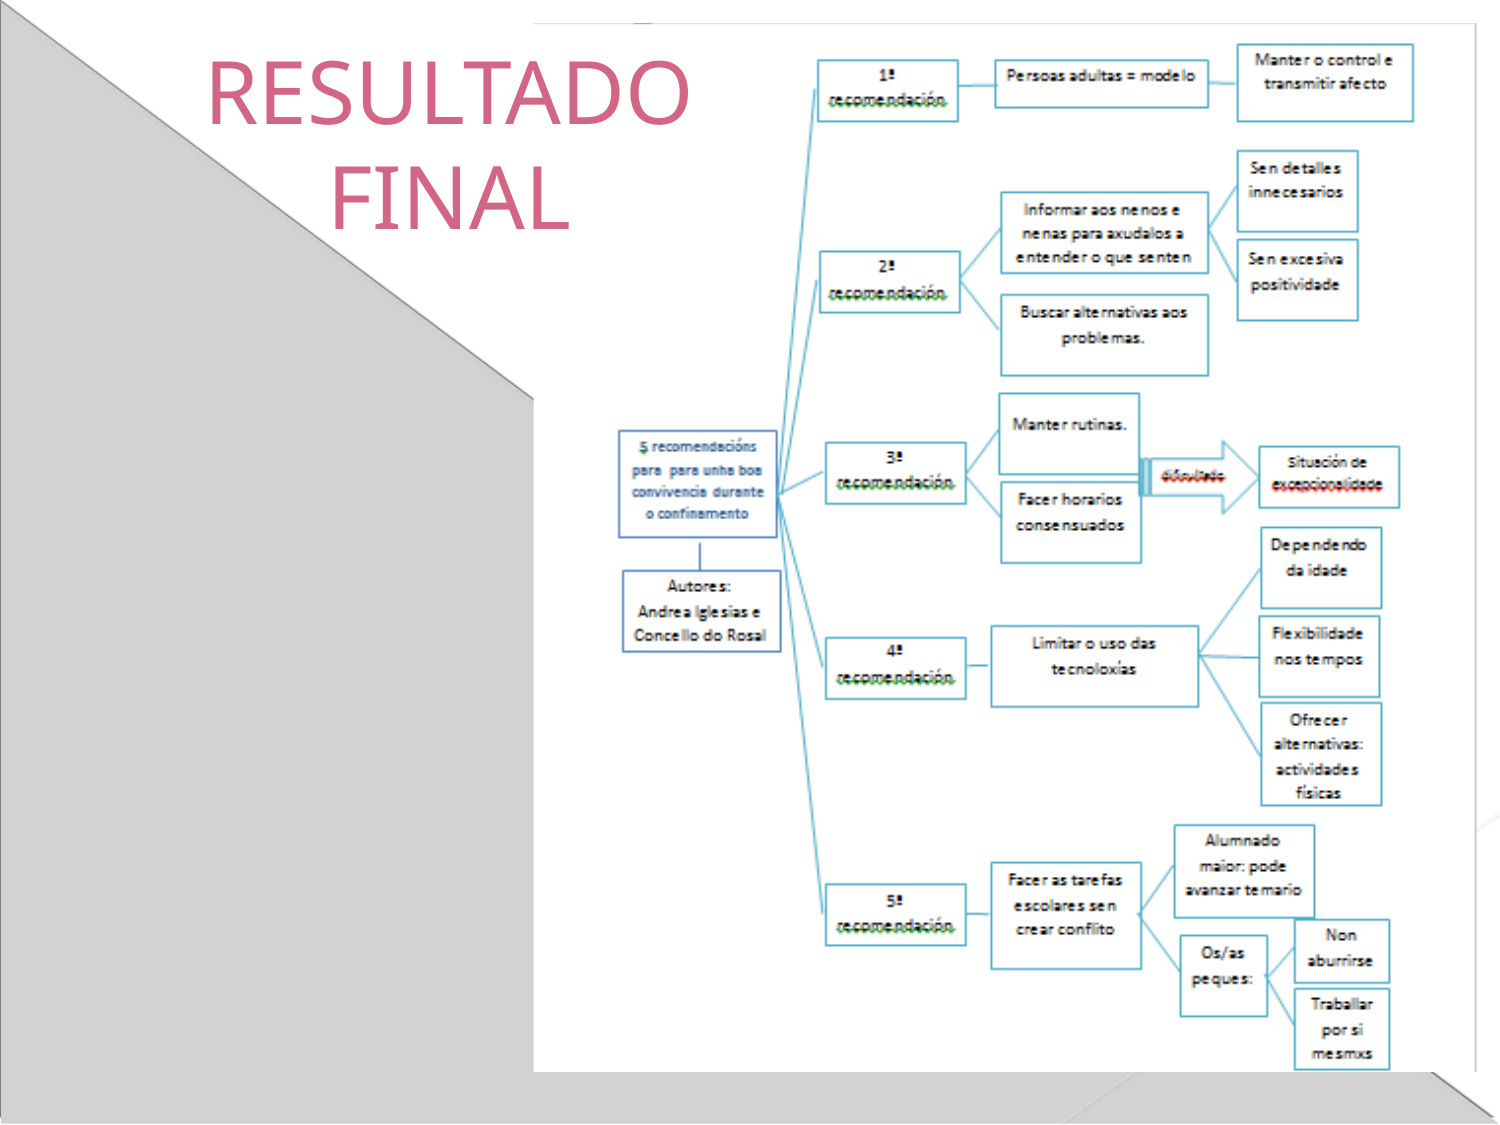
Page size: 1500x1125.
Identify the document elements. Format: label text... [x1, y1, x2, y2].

text_box RESULTADO FINAL [39, 47, 780, 237]
picture [533, 23, 1477, 1072]
